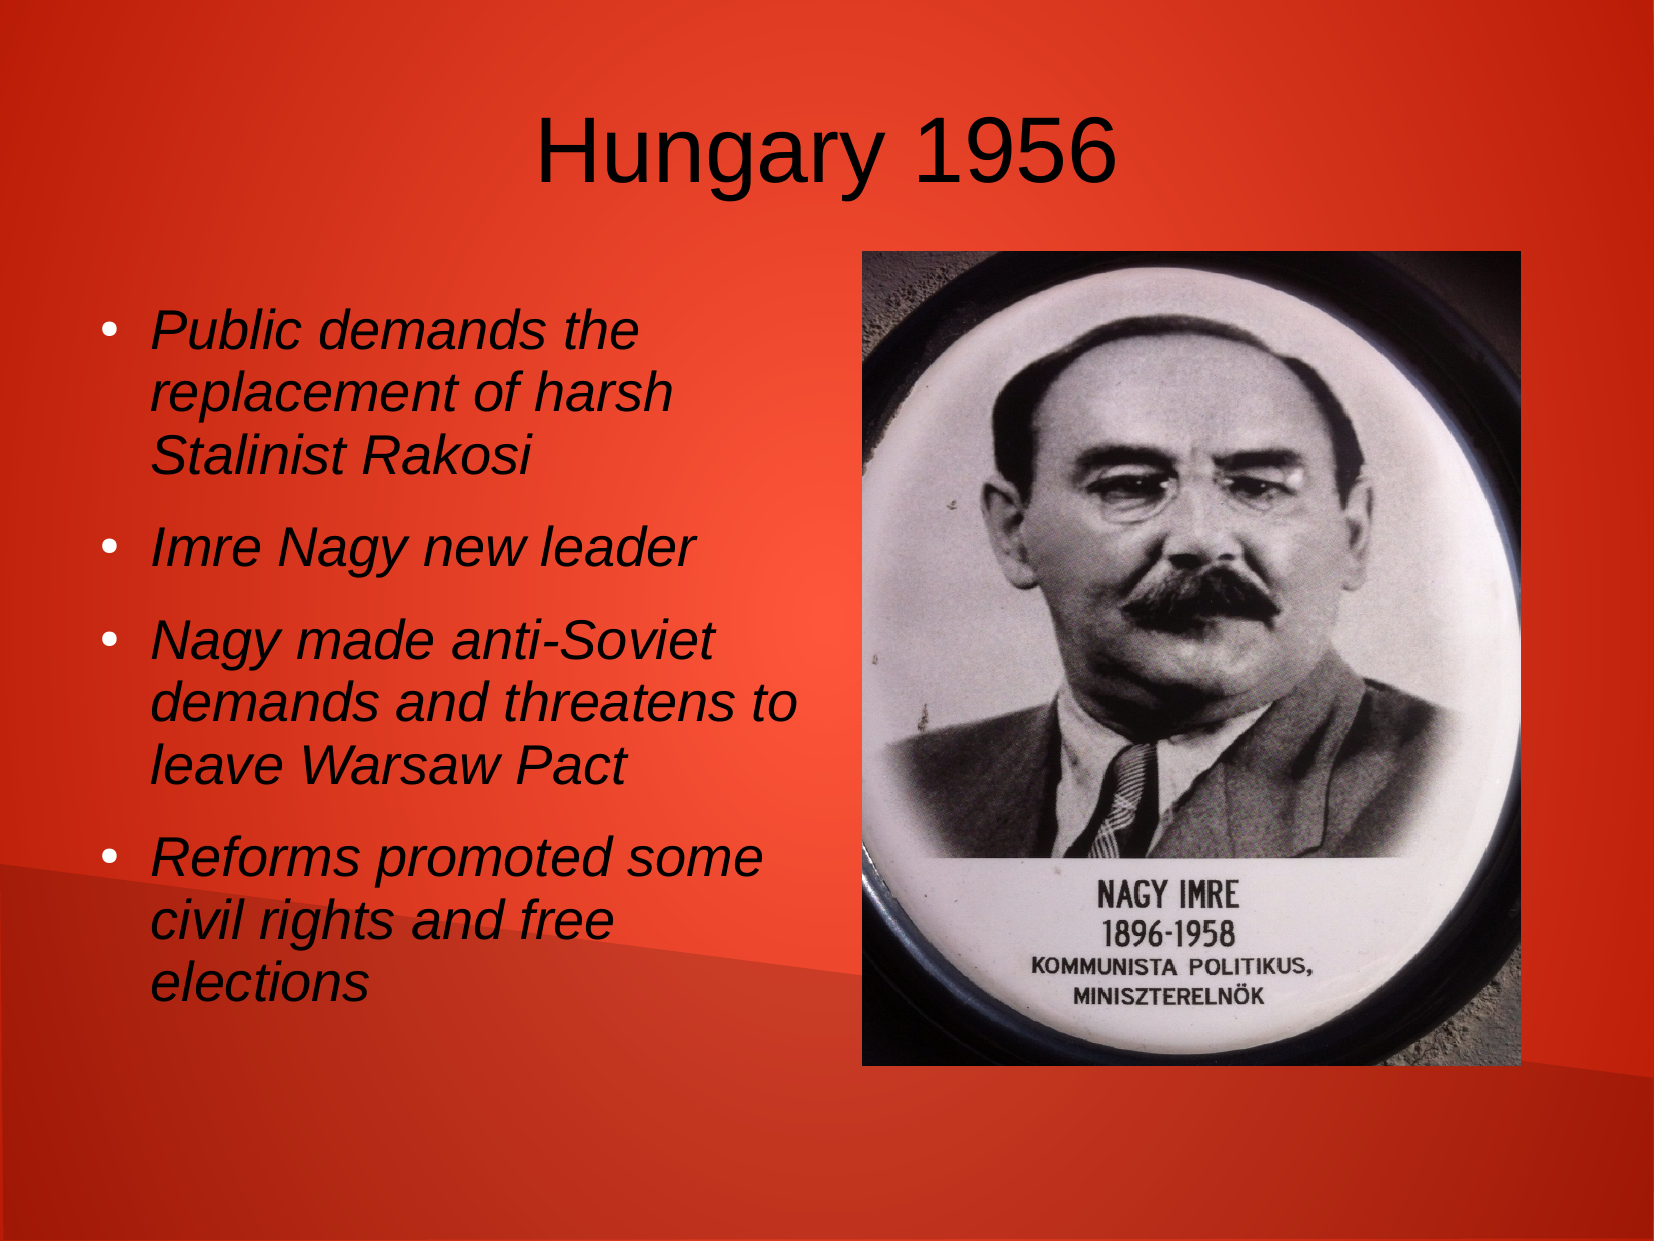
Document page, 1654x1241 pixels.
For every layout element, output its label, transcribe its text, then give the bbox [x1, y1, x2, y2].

picture [862, 251, 1521, 1066]
title Hungary 1956 [82, 47, 1571, 252]
list Public demands the replacement of harsh Stalinist Rakosi Imre Nagy new leader Nagy made anti-Soviet demands and threatens to leave Warsaw Pact Reforms promoted some civil rights and free elections [82, 299, 809, 1019]
